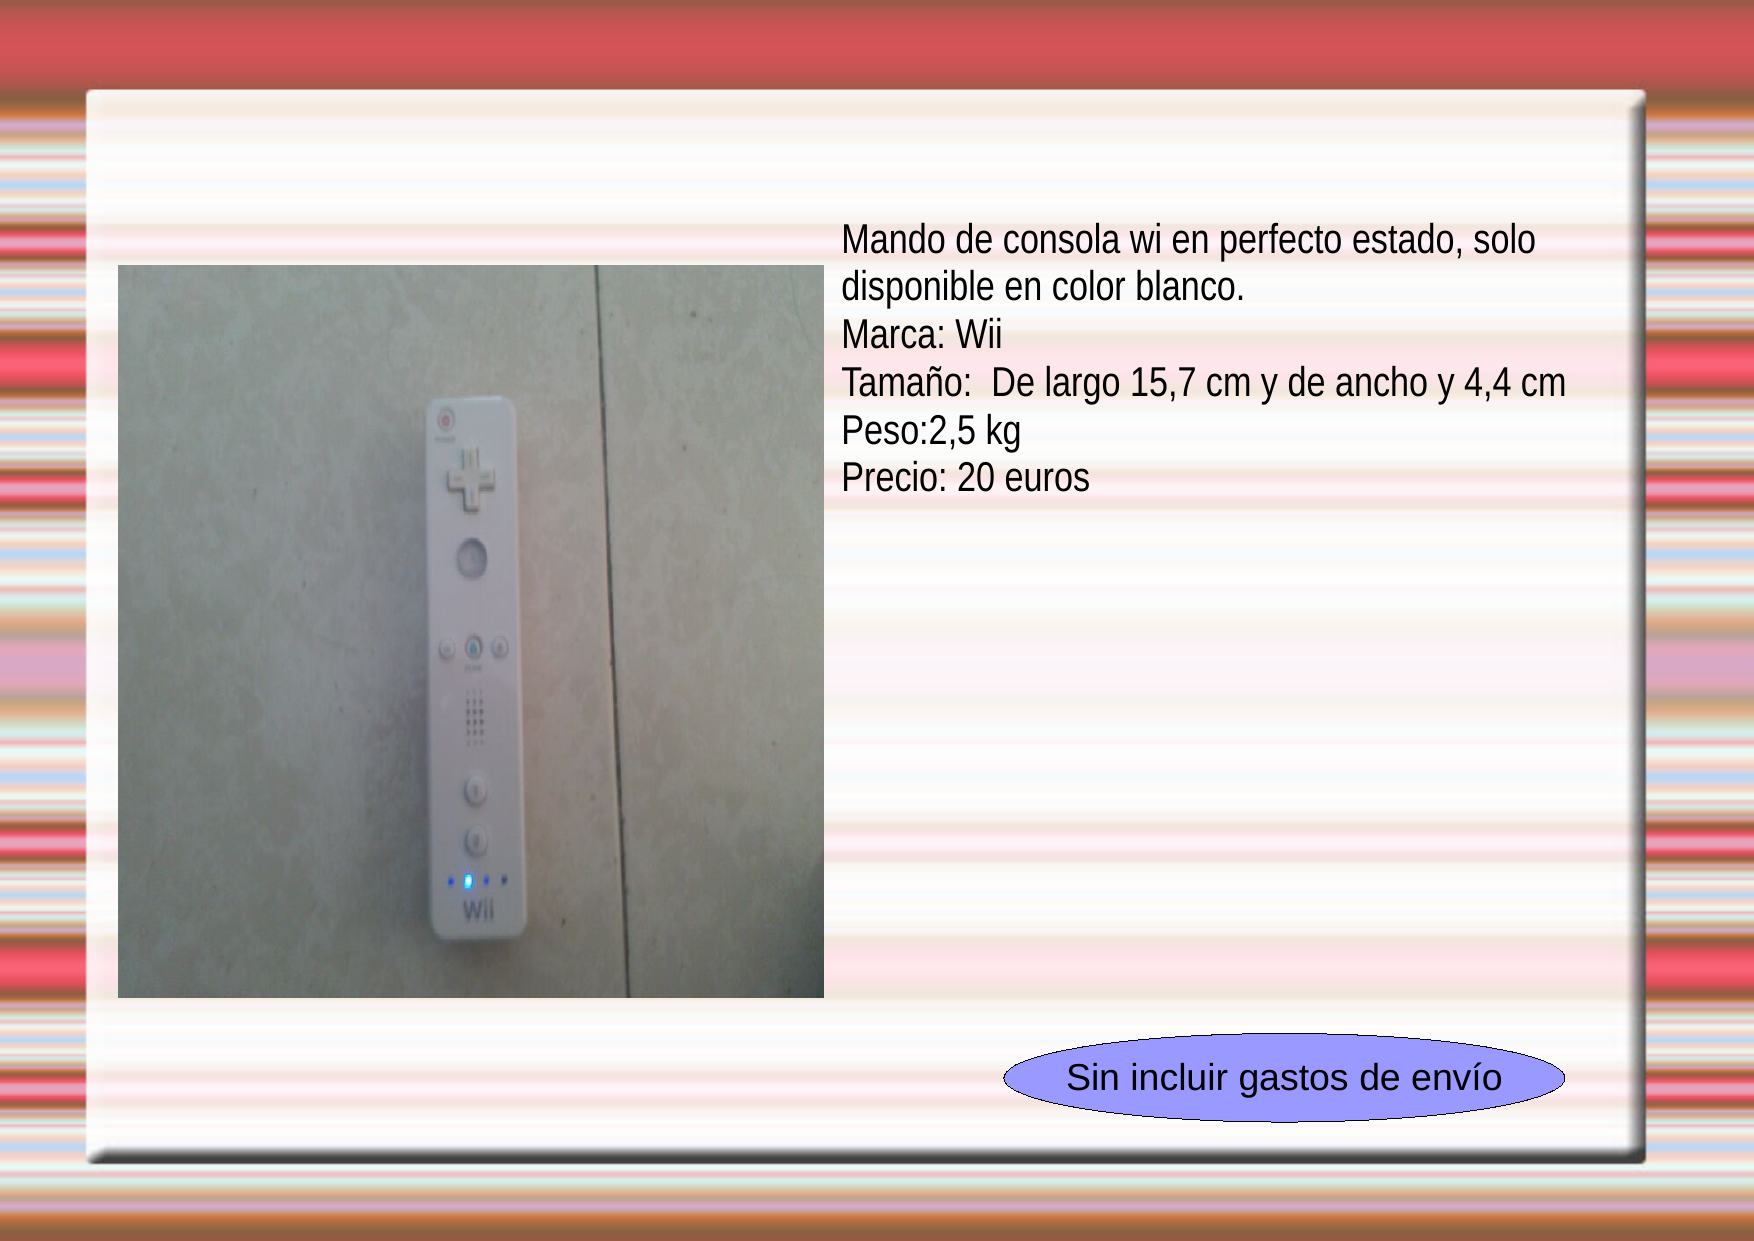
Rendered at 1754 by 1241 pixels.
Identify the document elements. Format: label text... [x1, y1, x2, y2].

text_box Mando de consola wi en perfecto estado, solo disponible en color blanco. Marca: Wii Tamaño: De largo 15,7 cm y de ancho y 4,4 cm Peso:2,5 kg Precio: 20 euros [826, 206, 1654, 548]
text_box Sin incluir gastos de envío [1003, 1033, 1565, 1123]
picture [0, 0, 1754, 1241]
